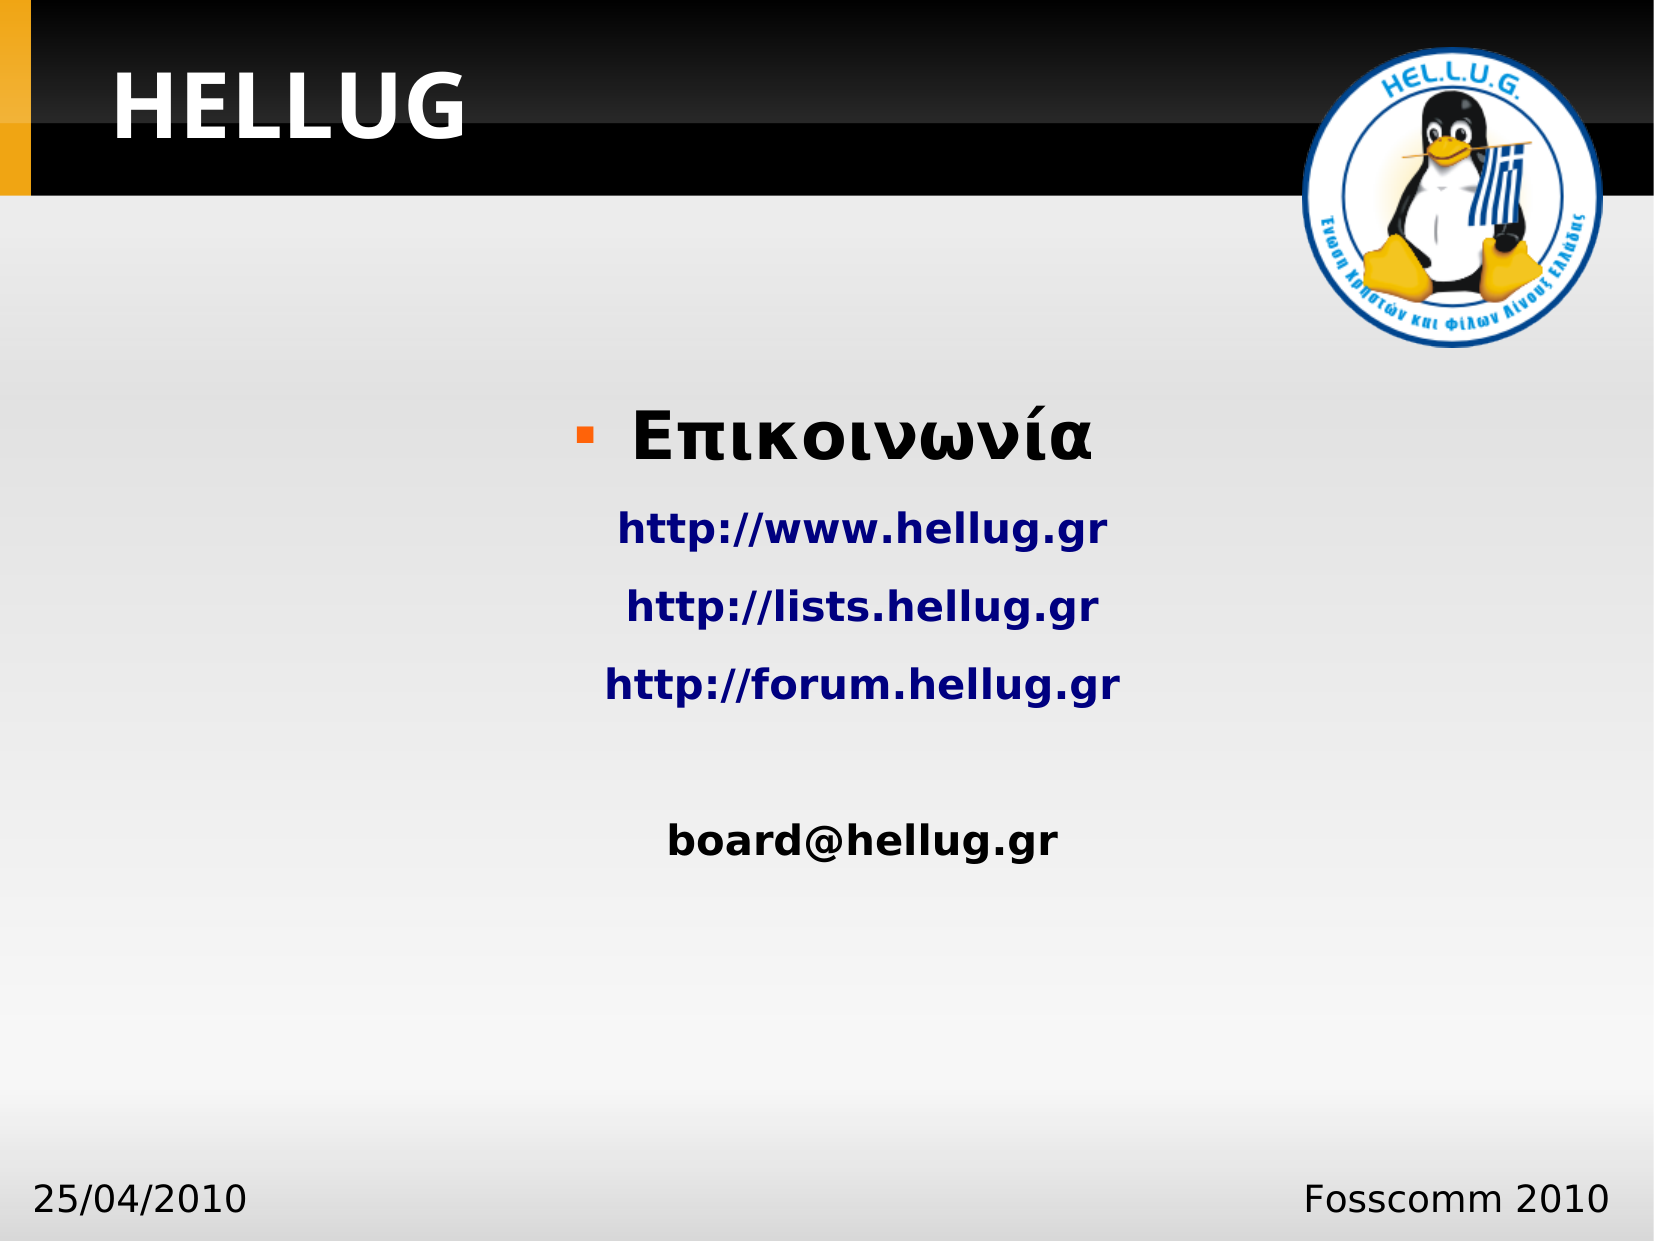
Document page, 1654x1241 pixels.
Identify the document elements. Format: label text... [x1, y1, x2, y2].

table_header 25/04/2010 [18, 1170, 300, 1229]
table_header Fosscomm 2010 [1275, 1170, 1637, 1229]
list Επικοινωνία http://www.hellug.gr http://lists.hellug.gr http://forum.hellug.gr board@hellug.gr [82, 290, 1571, 1109]
title HELLUG [76, 0, 1565, 208]
picture [0, 0, 1654, 1241]
